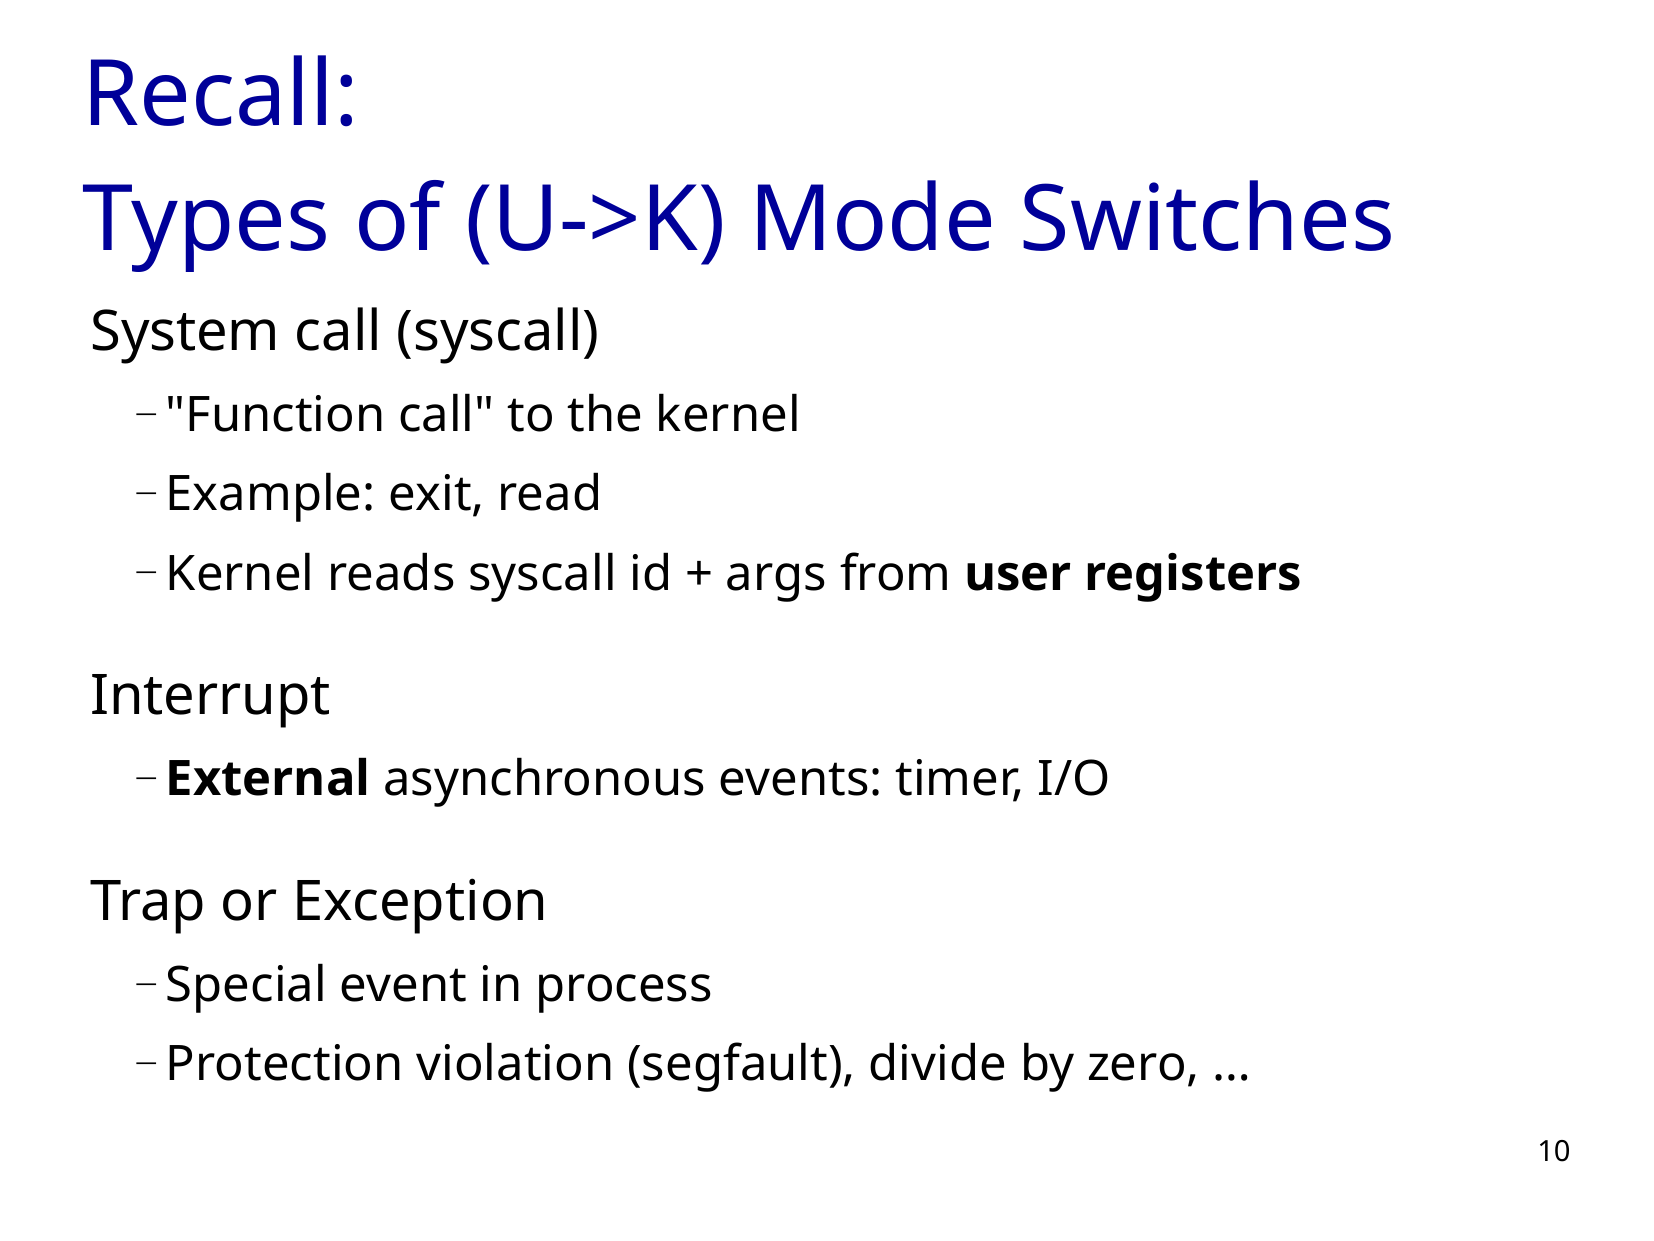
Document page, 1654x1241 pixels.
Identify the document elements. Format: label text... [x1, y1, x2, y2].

list System call (syscall) "Function call" to the kernel Example: exit, read Kernel reads syscall id + args from user registers Interrupt External asynchronous events: timer, I/O Trap or Exception Special event in process Protection violation (segfault), divide by zero, … [60, 290, 1571, 1096]
title Recall: Types of (U->K) Mode Switches [82, 49, 1571, 257]
